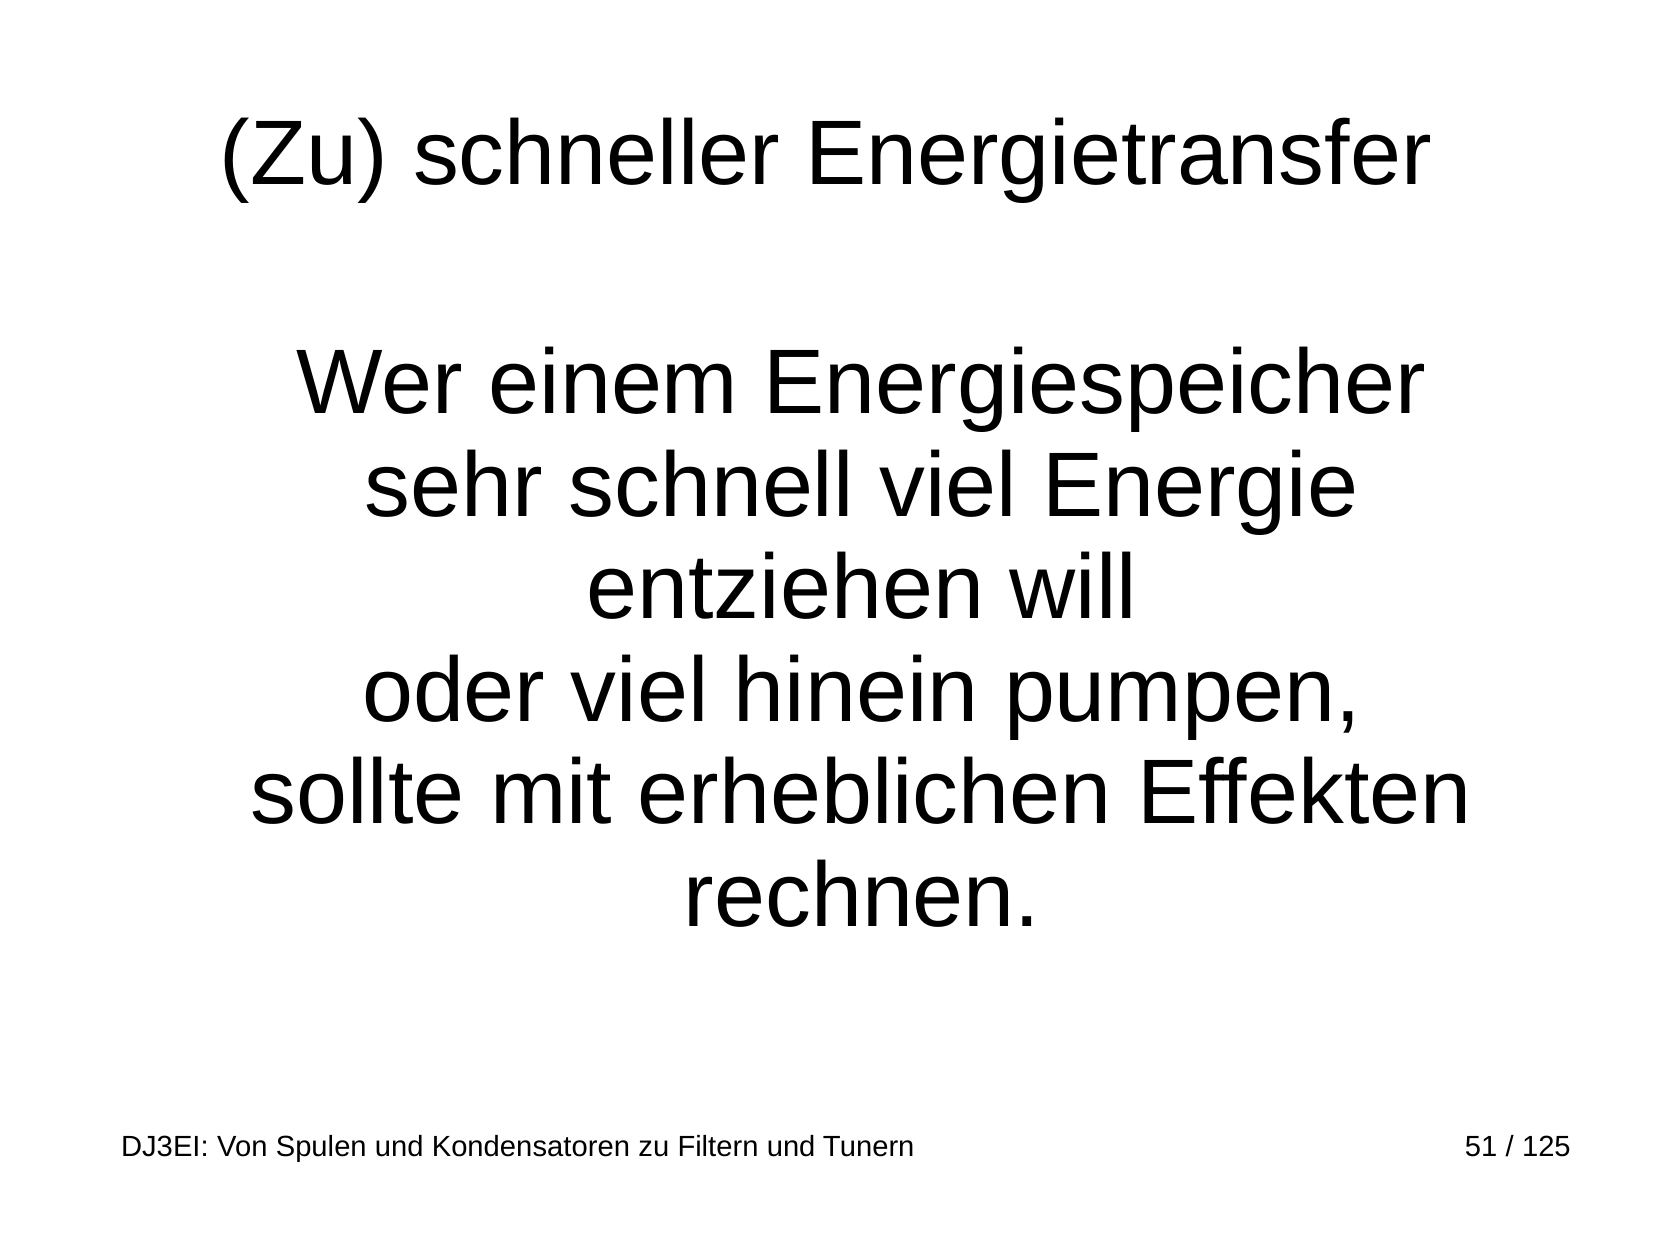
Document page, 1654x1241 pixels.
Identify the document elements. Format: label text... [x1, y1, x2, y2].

list Wer einem Energiespeicher sehr schnell viel Energie entziehen will oder viel hinein pumpen, sollte mit erheblichen Effekten rechnen. [82, 330, 1571, 969]
title (Zu) schneller Energietransfer [82, 49, 1571, 257]
